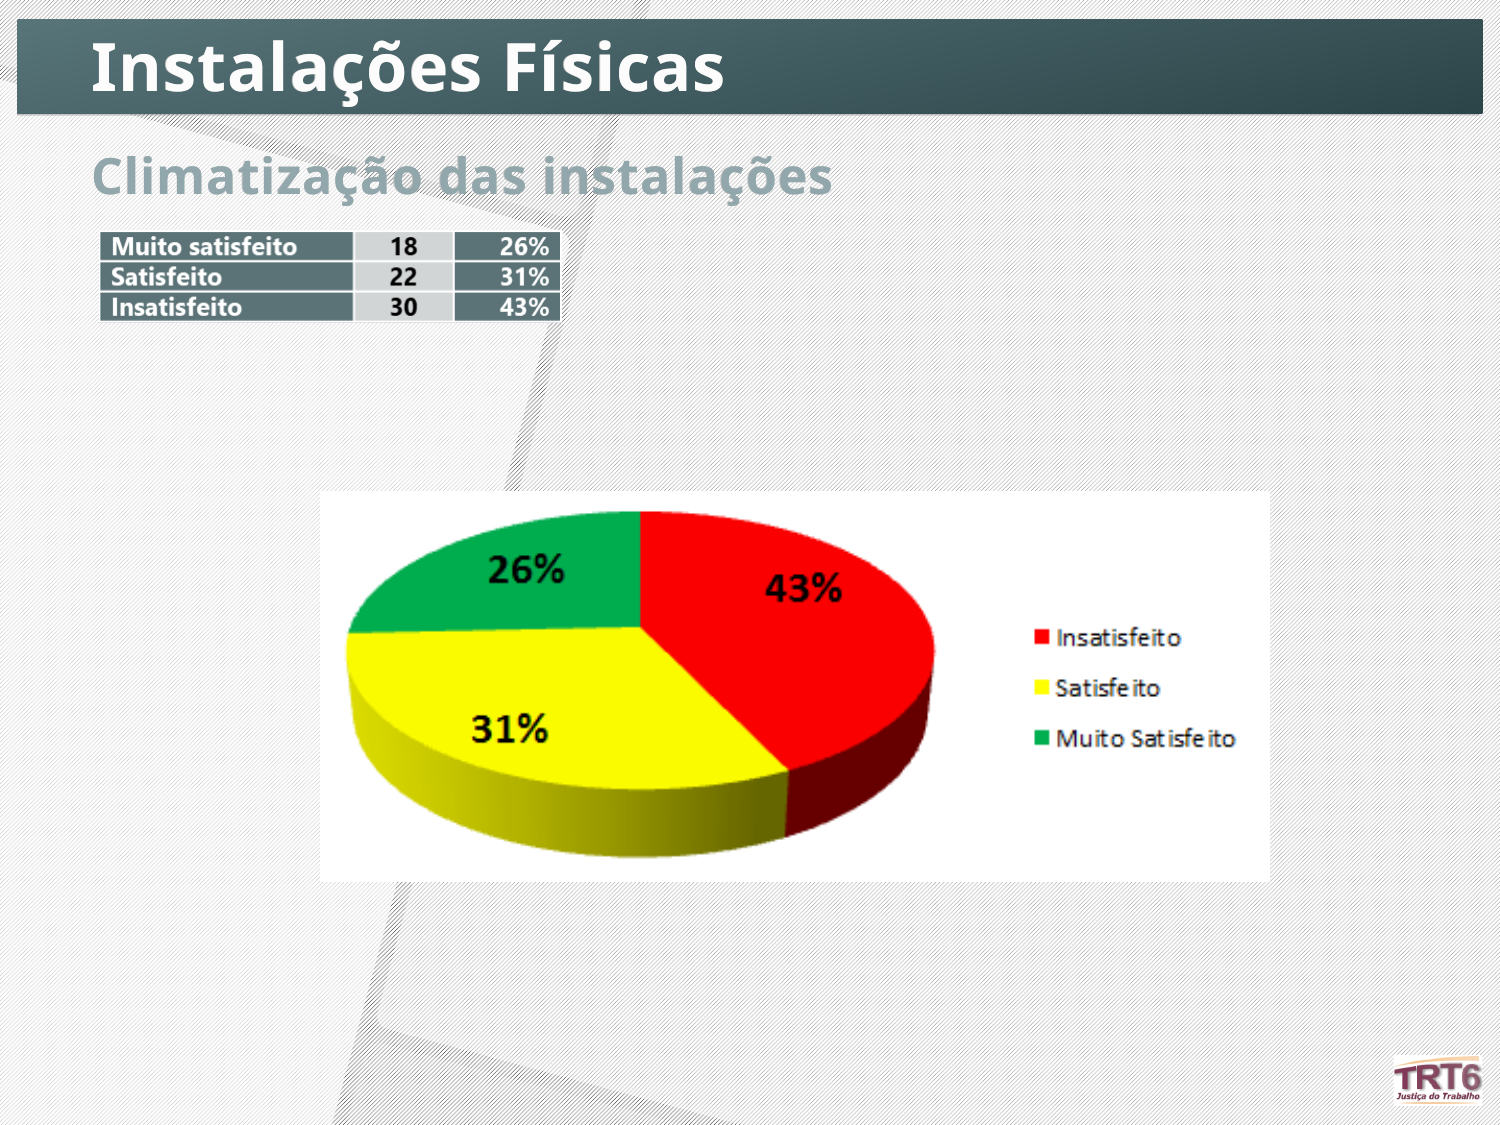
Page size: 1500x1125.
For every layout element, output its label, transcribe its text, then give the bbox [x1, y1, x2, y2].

text_box Instalações Físicas [77, 18, 1270, 113]
text_box [18, 19, 1482, 114]
picture [1393, 1055, 1483, 1106]
picture [320, 491, 1270, 882]
text_box Climatização das instalações [77, 137, 1447, 212]
picture [99, 222, 562, 336]
